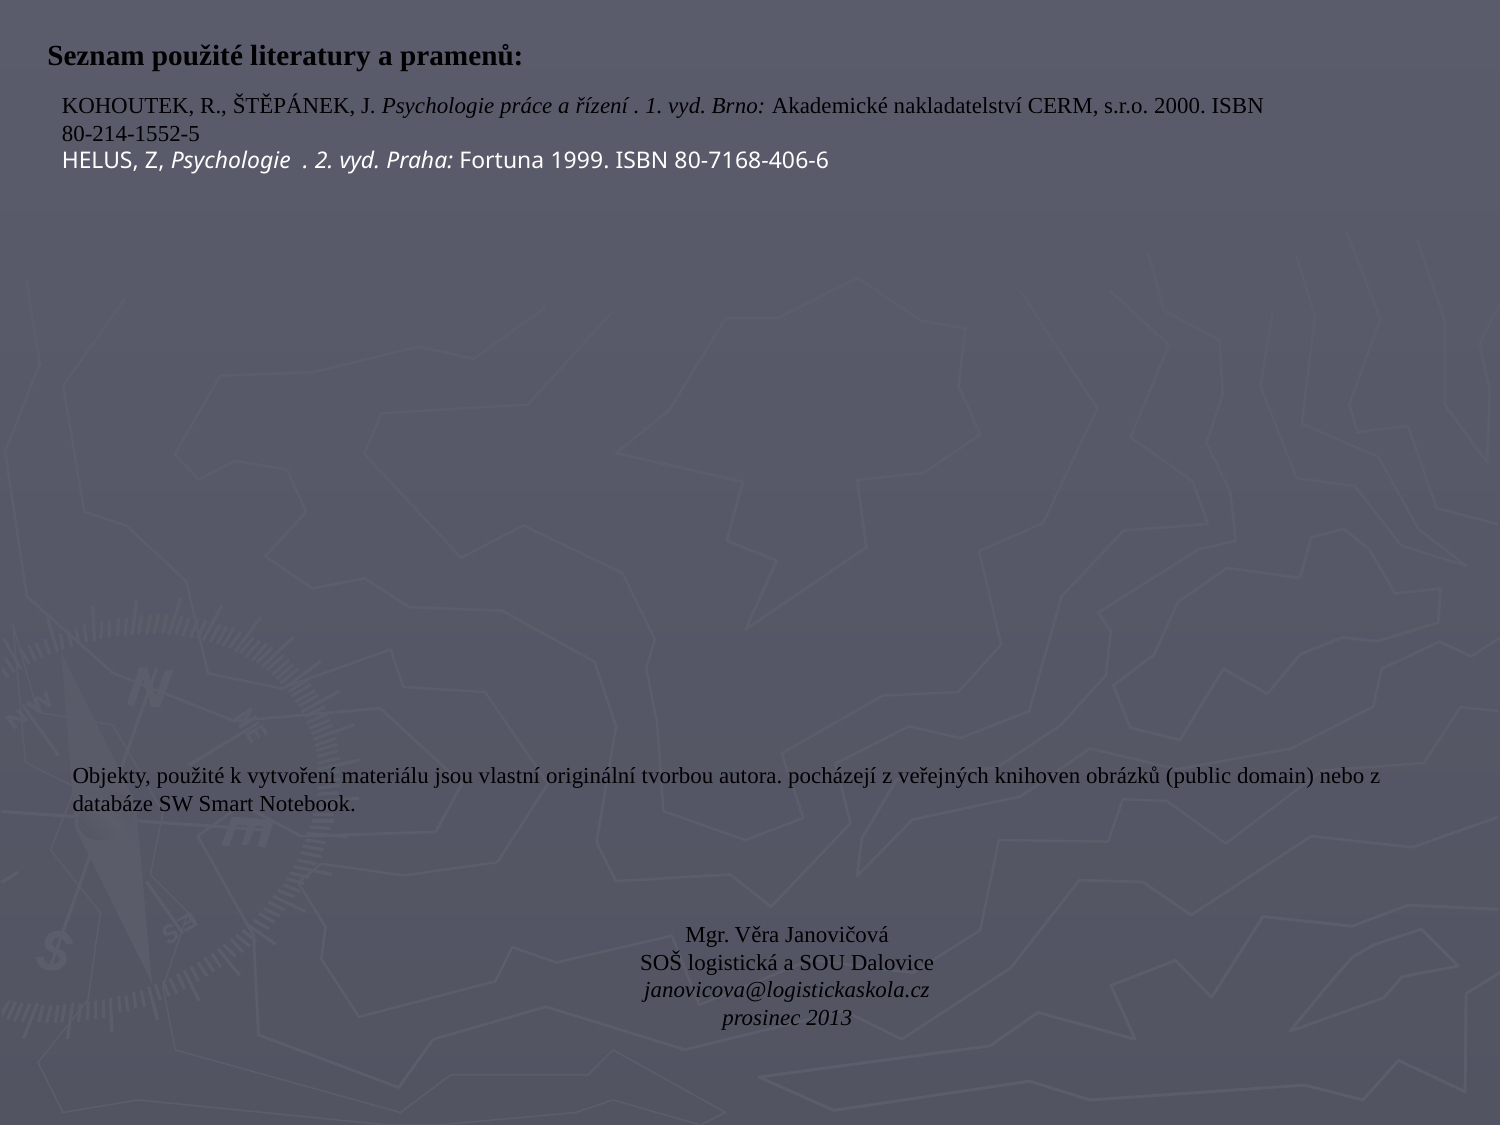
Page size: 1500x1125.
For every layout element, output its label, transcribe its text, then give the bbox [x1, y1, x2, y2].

text_box Objekty, použité k vytvoření materiálu jsou vlastní originální tvorbou autora. pocházejí z veřejných knihoven obrázků (public domain) nebo z databáze SW Smart Notebook. [58, 753, 1442, 823]
text_box Mgr. Věra Janovičová SOŠ logistická a SOU Dalovice janovicova@logistickaskola.cz prosinec 2013 [494, 913, 1080, 1041]
text_box Seznam použité literatury a pramenů: [33, 29, 762, 79]
text_box KOHOUTEK, R., ŠTĚPÁNEK, J. Psychologie práce a řízení . 1. vyd. Brno: Akademické nakladatelství CERM, s.r.o. 2000. ISBN 80-214-1552-5 HELUS, Z, Psychologie . 2. vyd. Praha: Fortuna 1999. ISBN 80-7168-406-6 [48, 84, 1310, 242]
